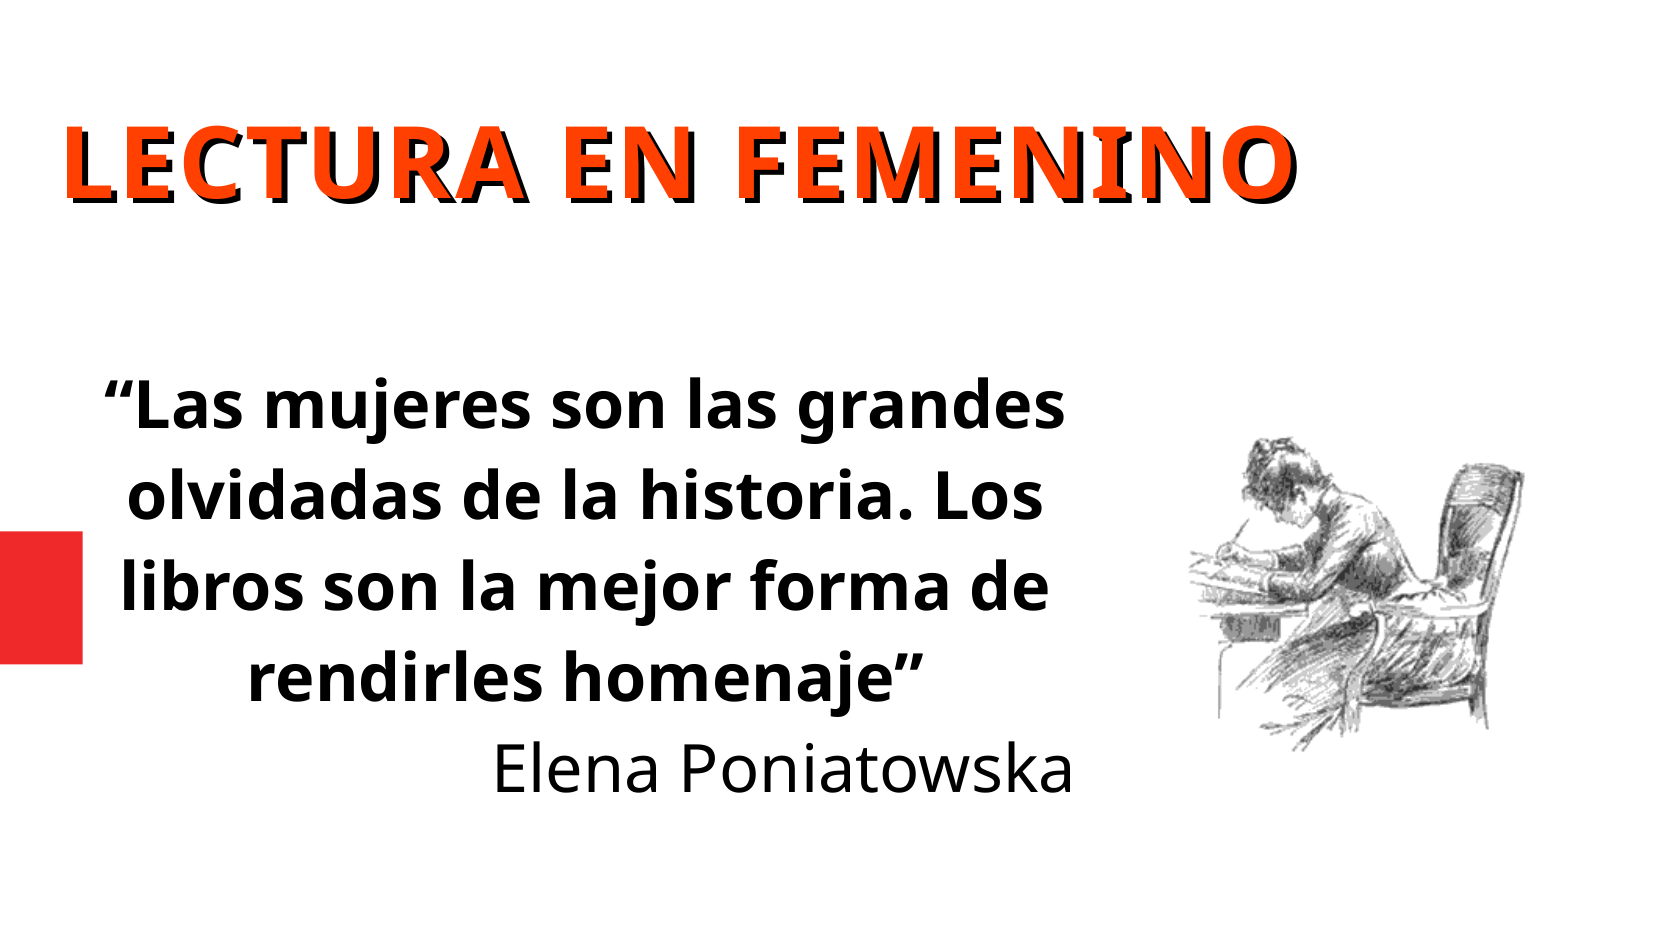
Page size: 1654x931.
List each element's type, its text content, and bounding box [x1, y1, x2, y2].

title LECTURA EN FEMENINO [58, 0, 1406, 318]
subtitle “Las mujeres son las grandes olvidadas de la historia. Los libros son la mejor forma de rendirles homenaje” Elena Poniatowska [70, 344, 1101, 825]
picture [1181, 335, 1539, 780]
